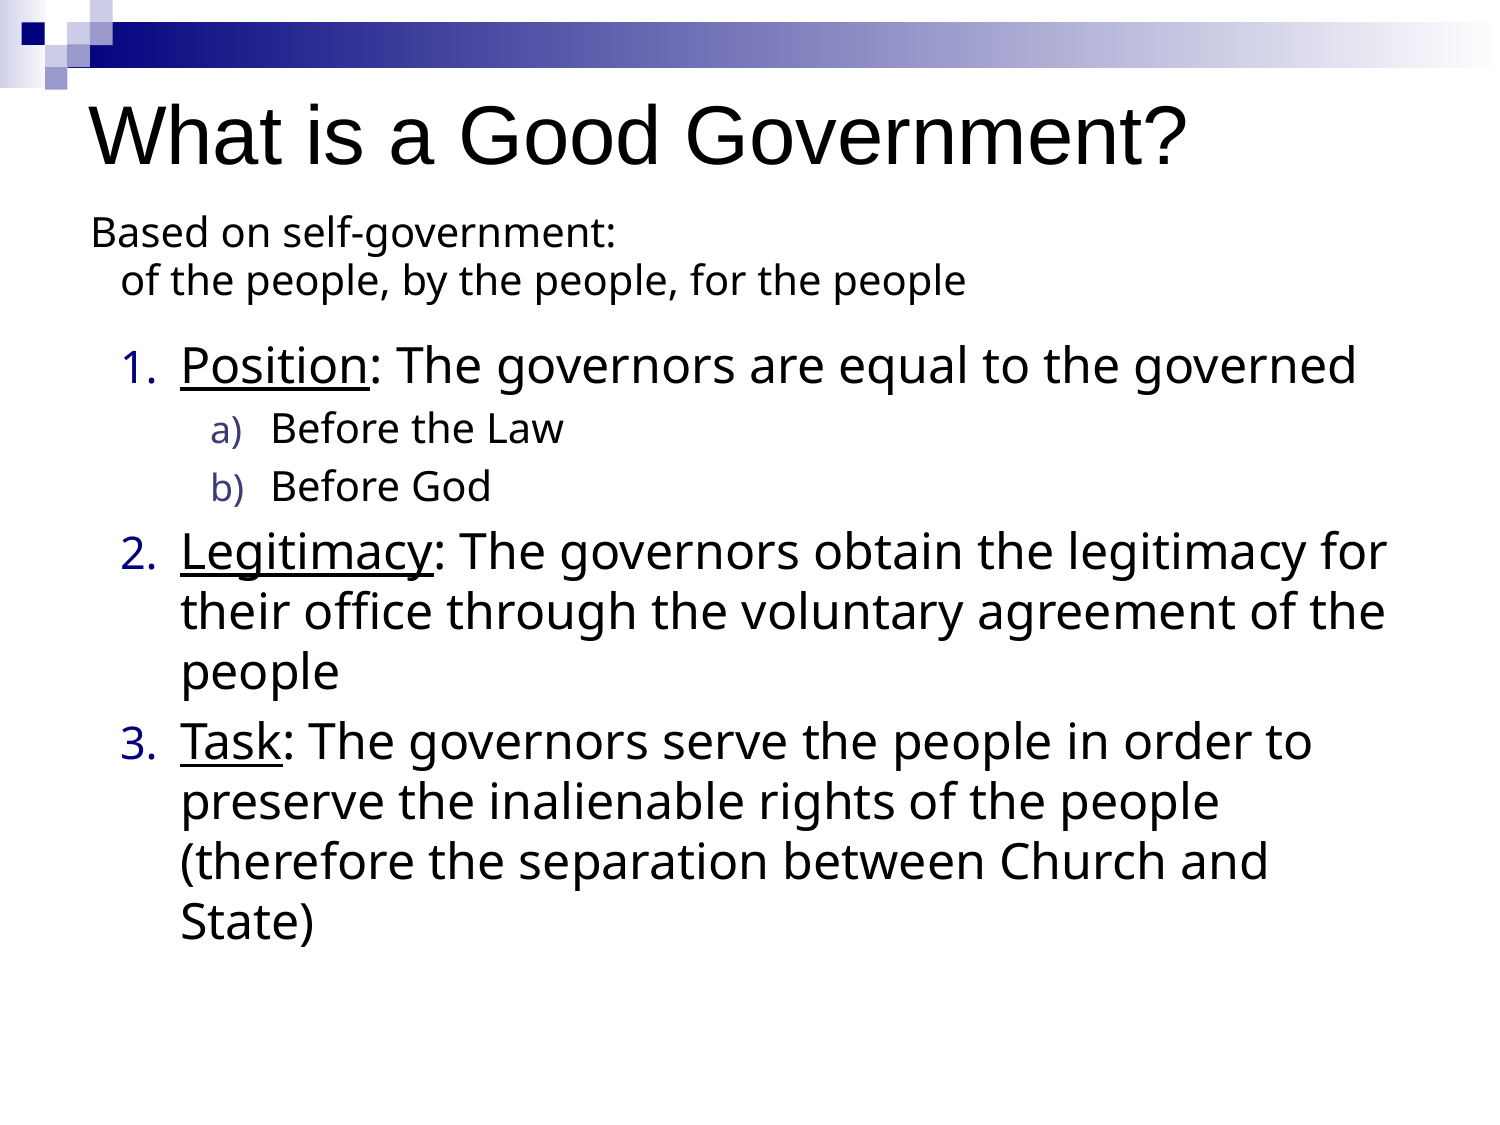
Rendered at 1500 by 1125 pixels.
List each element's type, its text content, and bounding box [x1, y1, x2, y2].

title What is a Good Government? [73, 54, 1424, 209]
list Based on self-government: of the people, by the people, for the people Position: The governors are equal to the governed Before the Law Before God Legitimacy: The governors obtain the legitimacy for their office through the voluntary agreement of the people Task: The governors serve the people in order to preserve the inalienable rights of the people (therefore the separation between Church and State) [75, 208, 1425, 1035]
